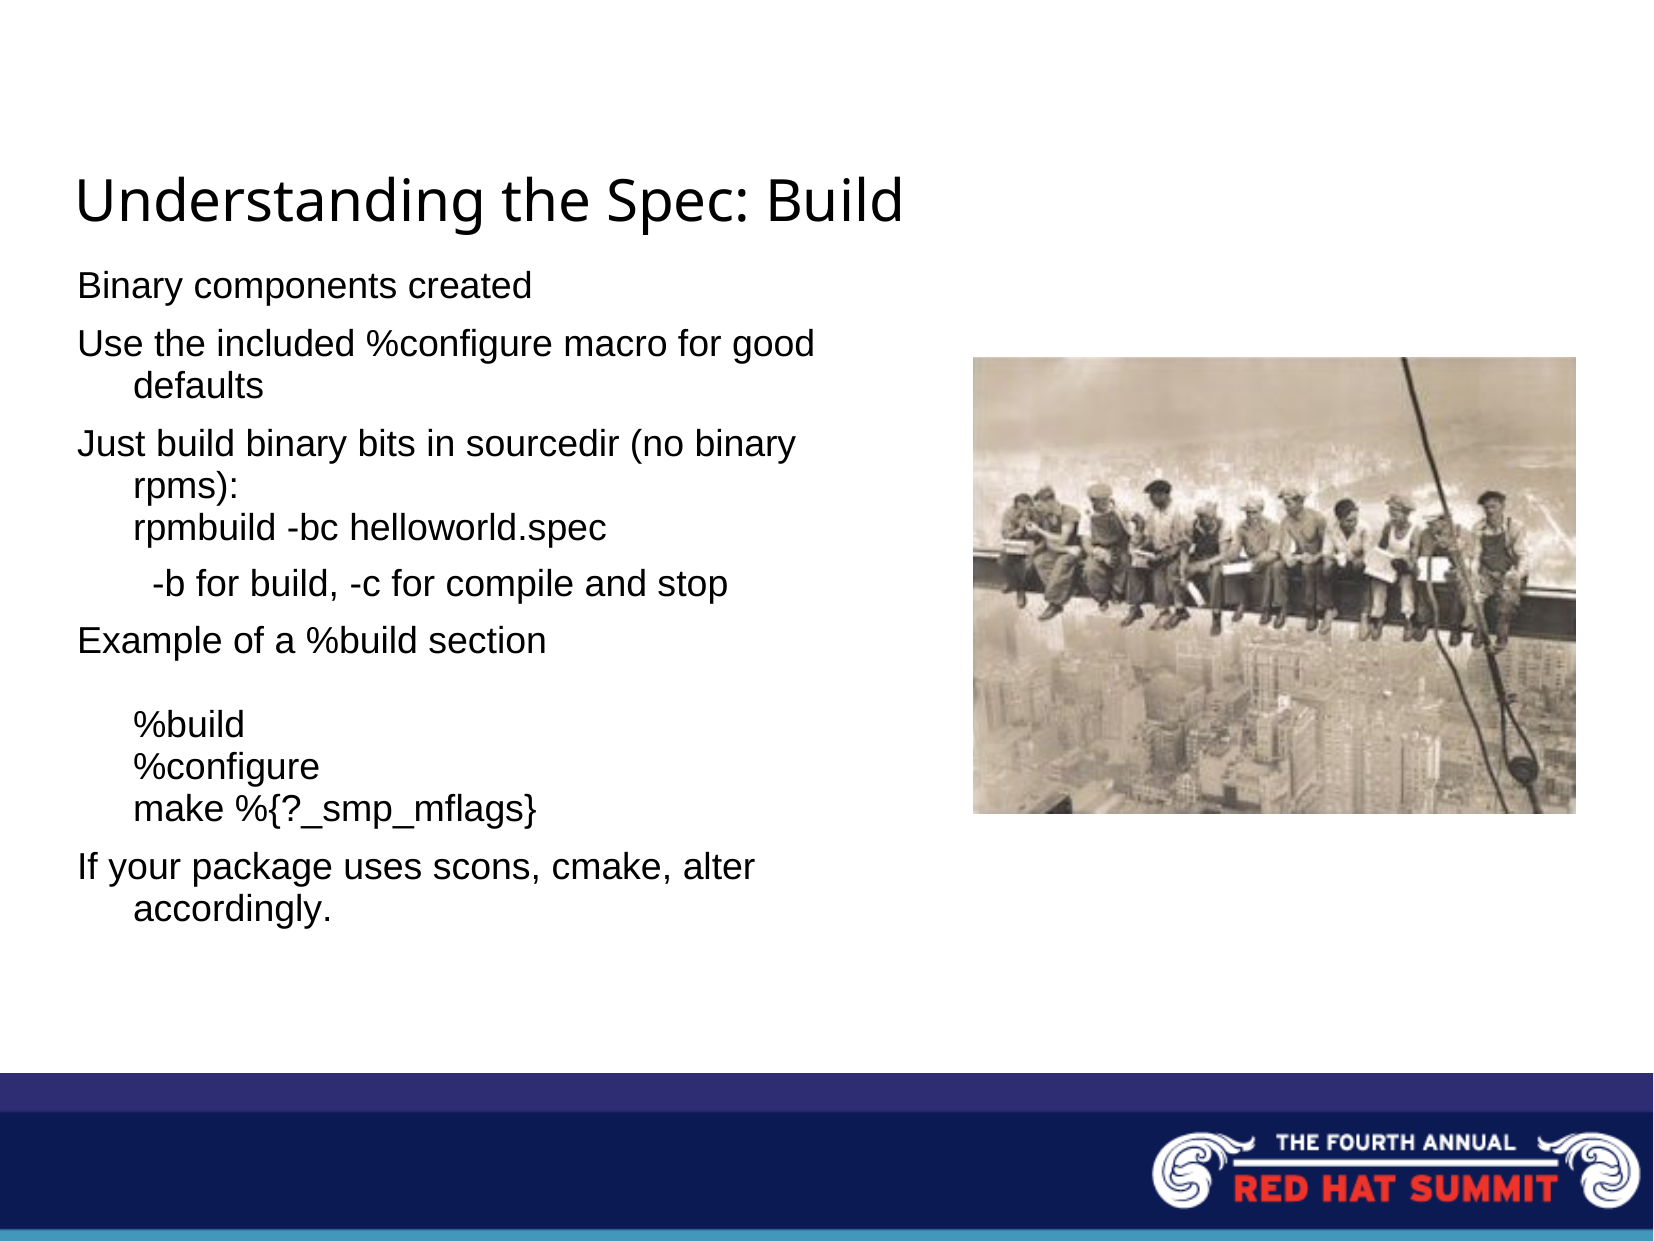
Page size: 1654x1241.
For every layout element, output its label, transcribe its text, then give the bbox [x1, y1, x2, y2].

picture [973, 357, 1576, 814]
title Understanding the Spec: Build [74, 140, 1506, 259]
picture [0, 1073, 1654, 1241]
list Binary components created Use the included %configure macro for good defaults Just build binary bits in sourcedir (no binary rpms): rpmbuild -bc helloworld.spec -b for build, -c for compile and stop Example of a %build section %build %configure make %{?_smp_mflags} If your package uses scons, cmake, alter accordingly. [77, 264, 910, 1174]
